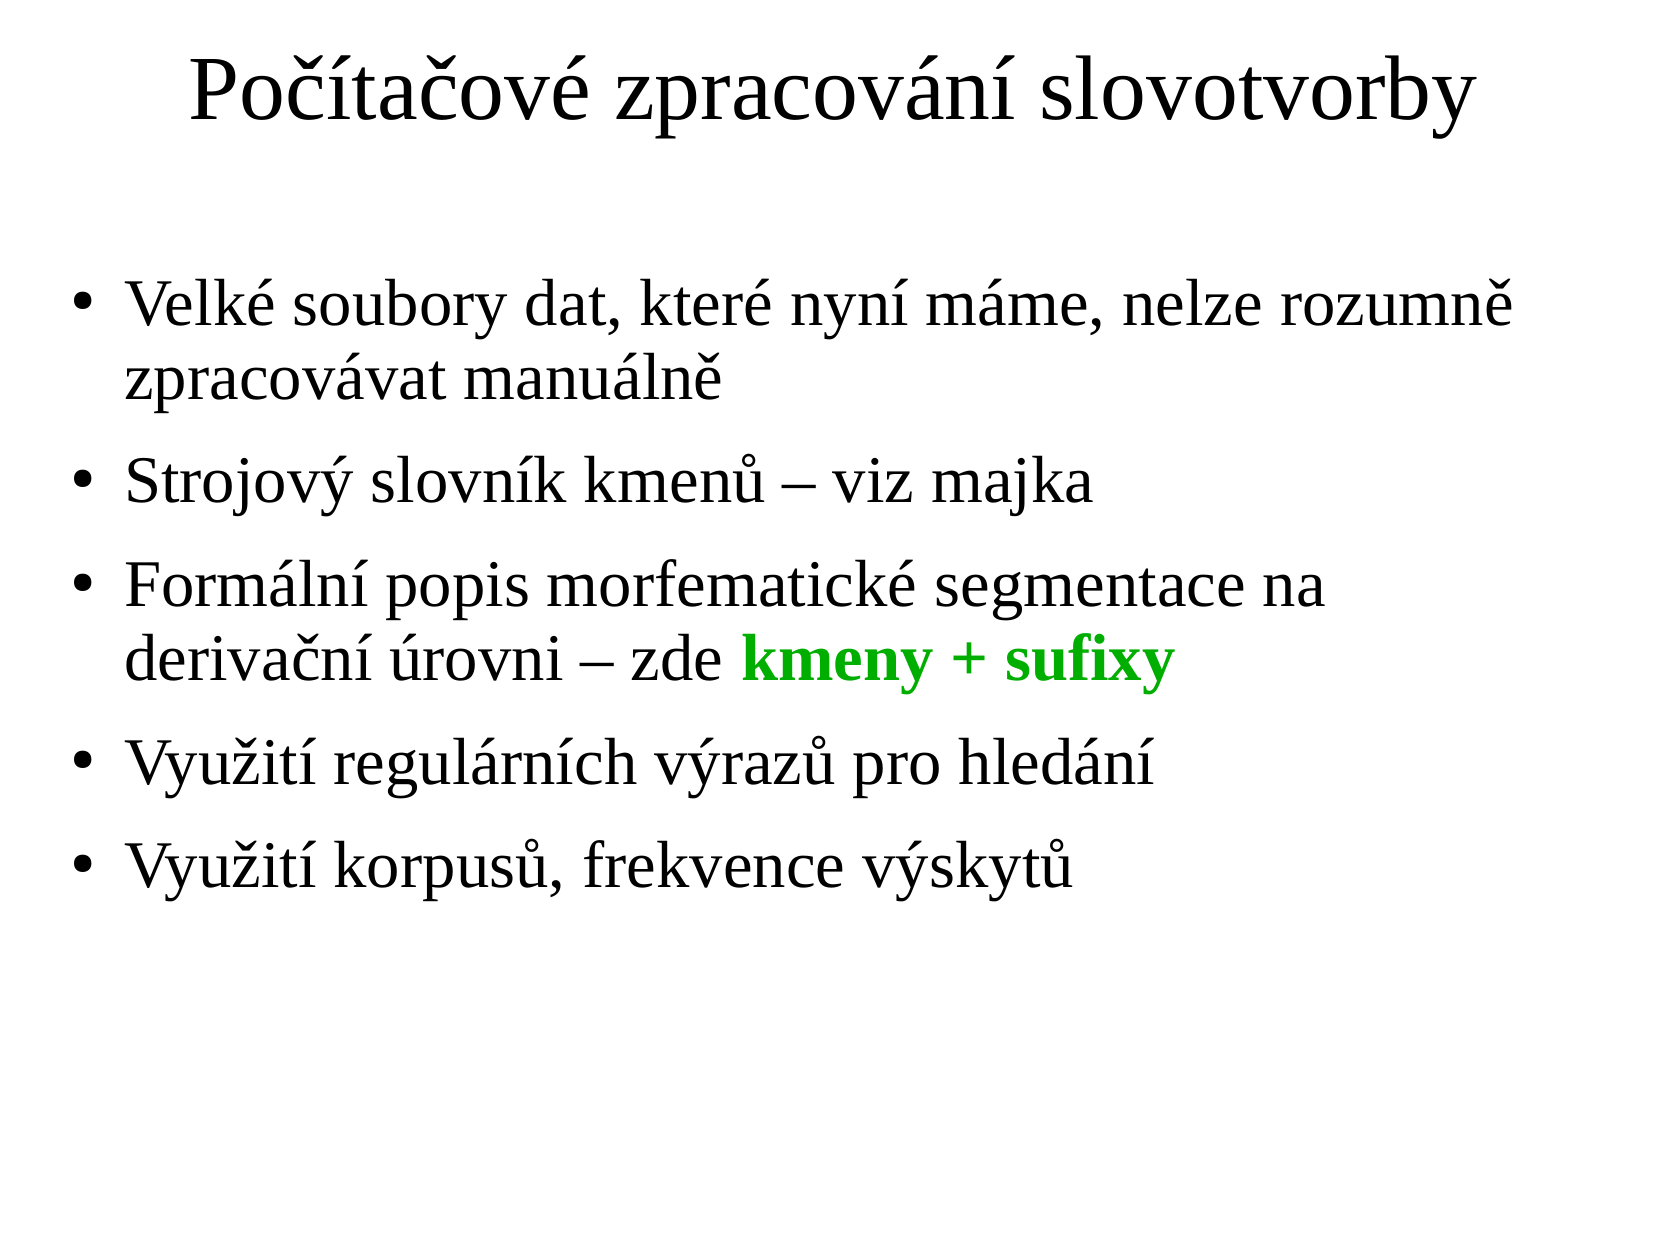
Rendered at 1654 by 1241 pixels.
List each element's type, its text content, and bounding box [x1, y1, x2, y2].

list Velké soubory dat, které nyní máme, nelze rozumně zpracovávat manuálně Strojový slovník kmenů – viz majka Formální popis morfematické segmentace na derivační úrovni – zde kmeny + sufixy Využití regulárních výrazů pro hledání Využití korpusů, frekvence výskytů [53, 265, 1565, 1124]
title Počítačové zpracování slovotvorby [88, 37, 1571, 241]
